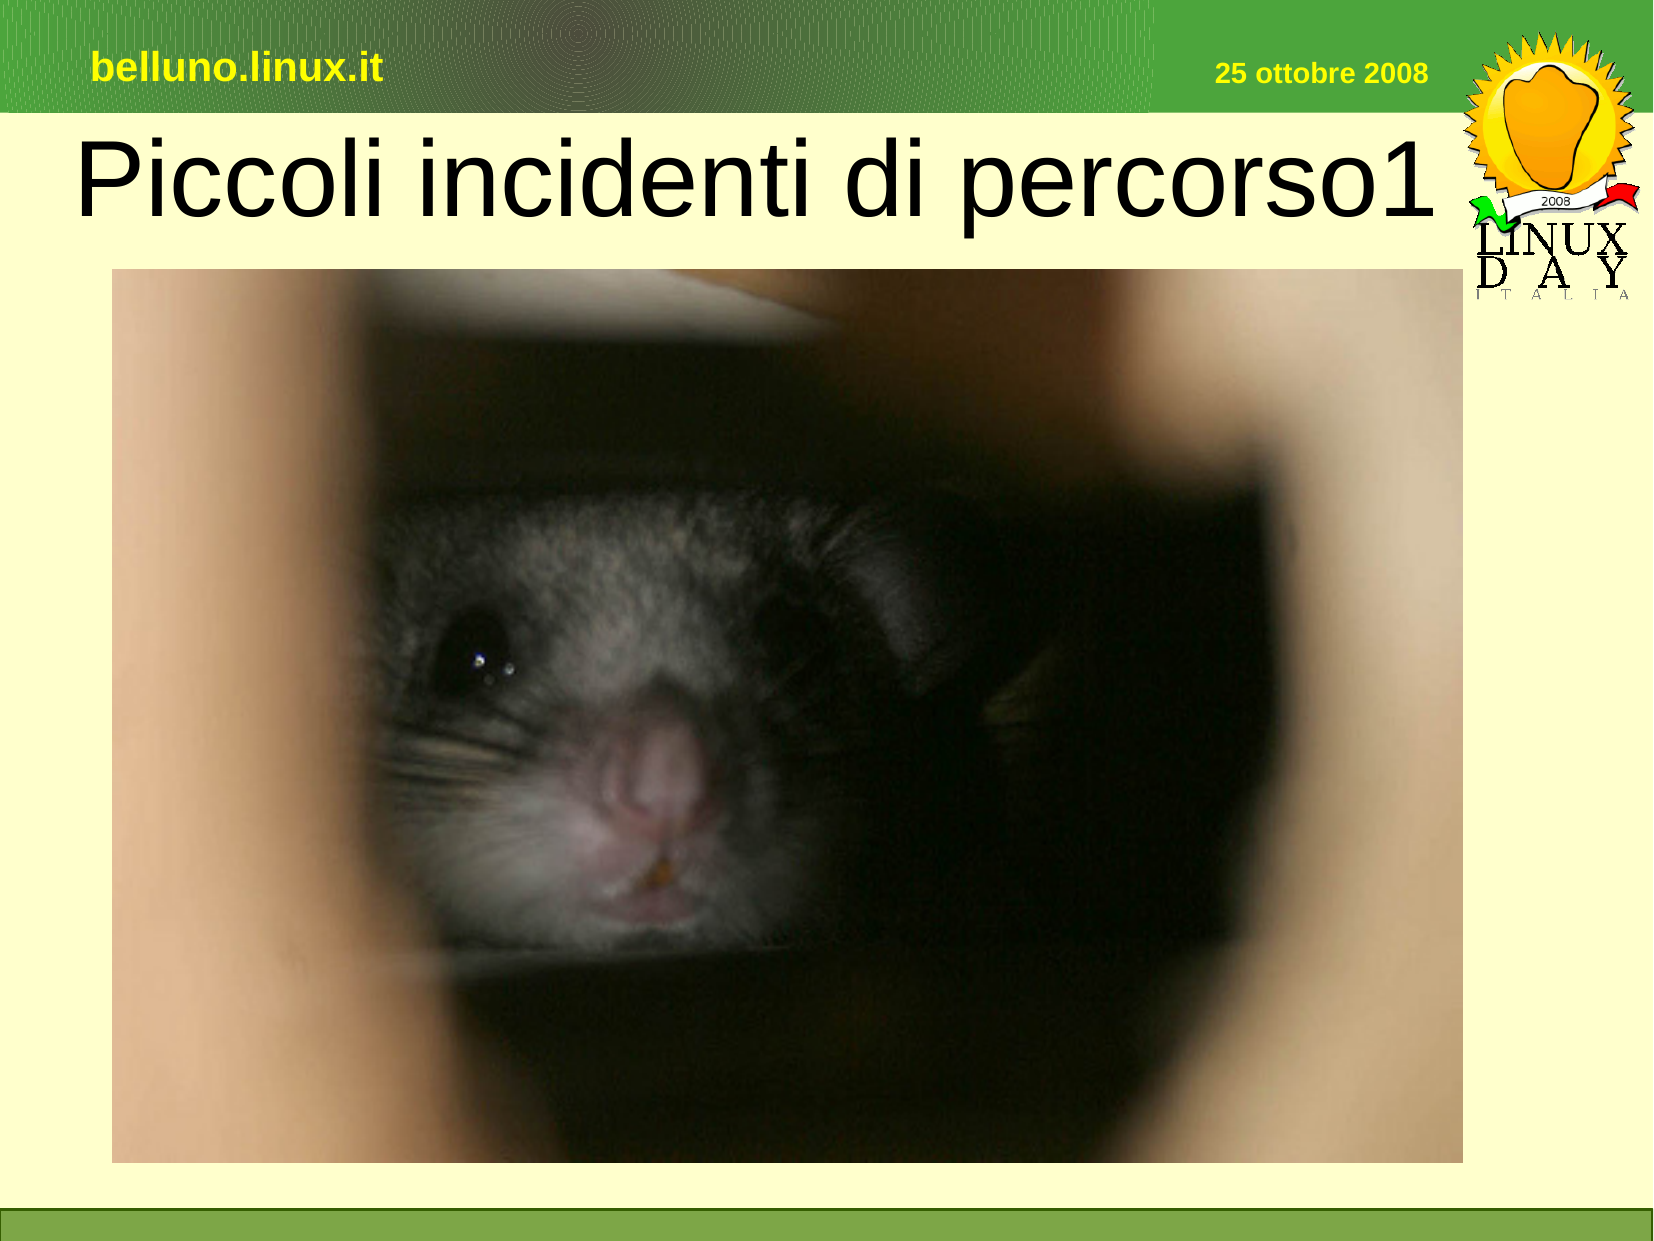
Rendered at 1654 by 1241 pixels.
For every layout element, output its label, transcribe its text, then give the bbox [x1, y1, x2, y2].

title Piccoli incidenti di percorso1 [50, 75, 1463, 283]
picture [112, 29, 1641, 1163]
